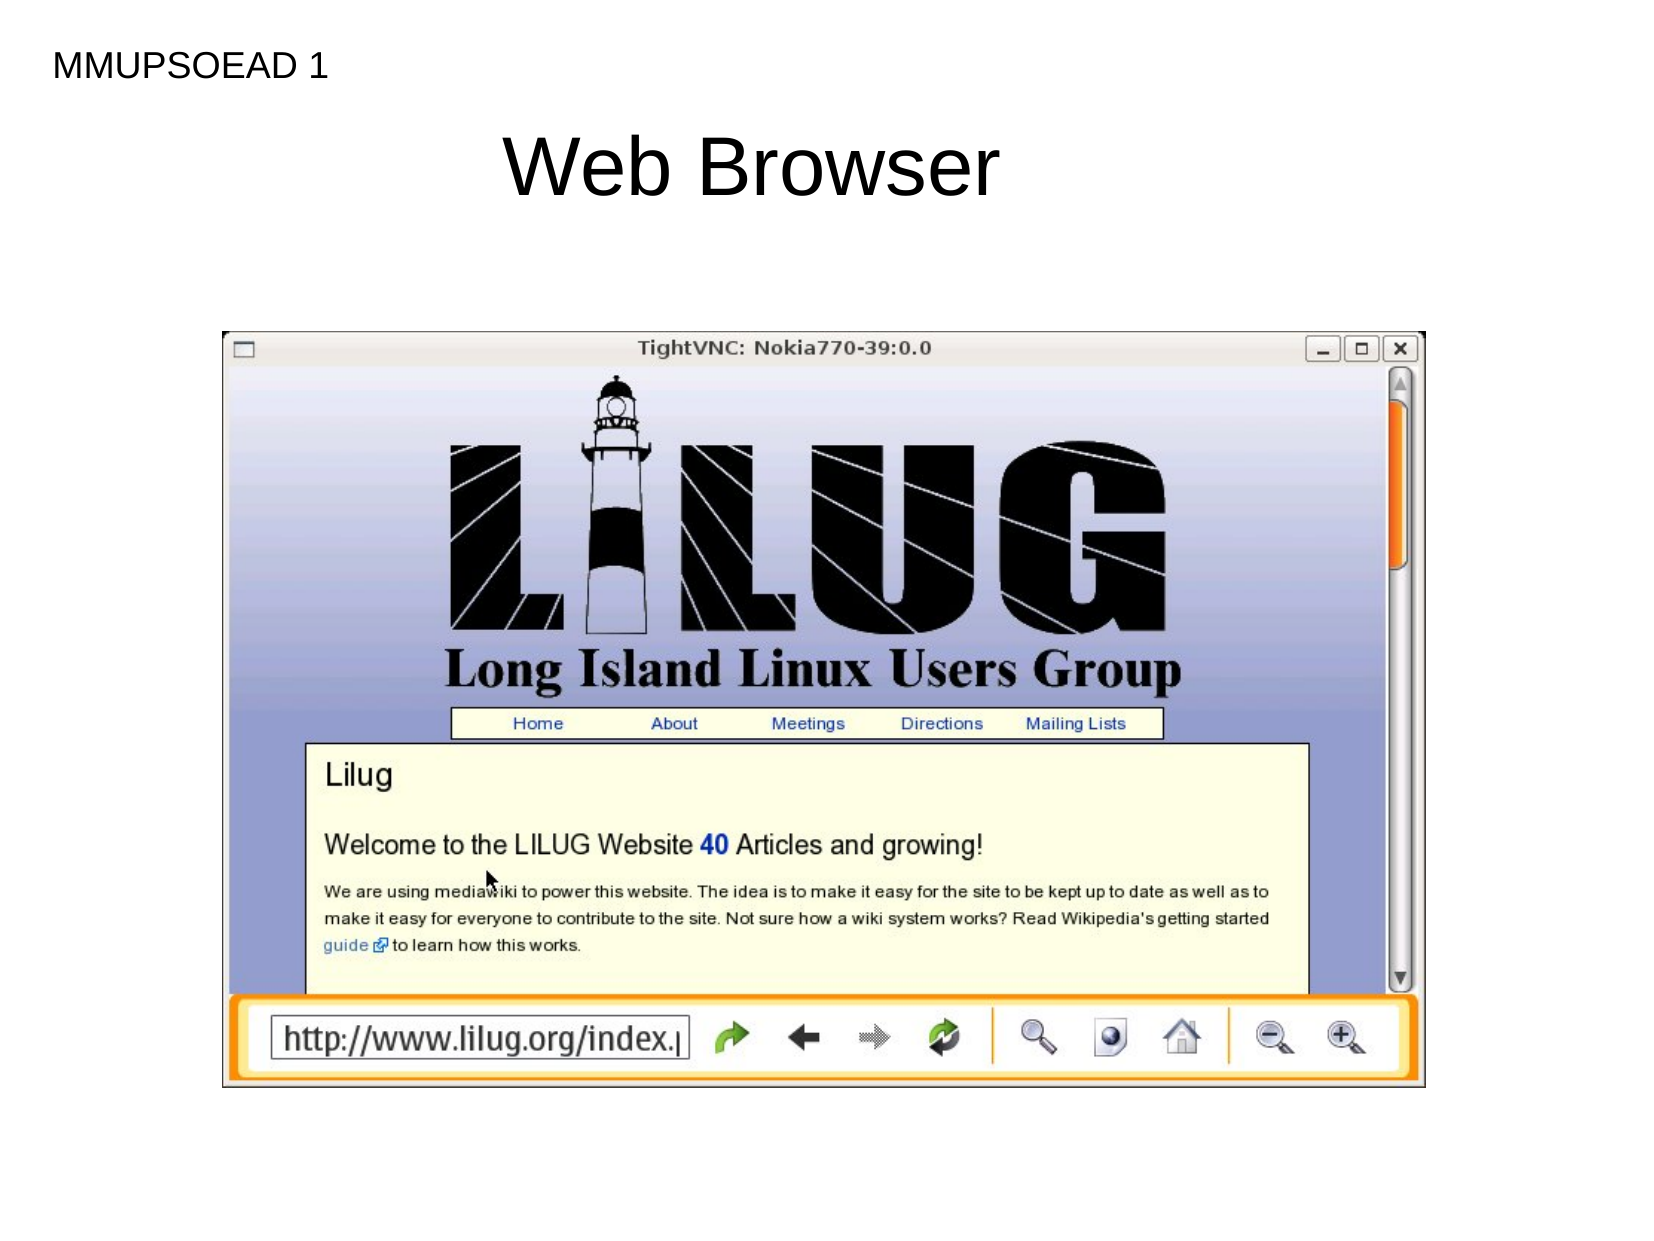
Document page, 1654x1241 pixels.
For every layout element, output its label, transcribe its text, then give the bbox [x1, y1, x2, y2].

text_box MMUPSOEAD 1 [37, 37, 345, 99]
text_box Web Browser [487, 112, 1017, 231]
picture [222, 331, 1426, 1088]
